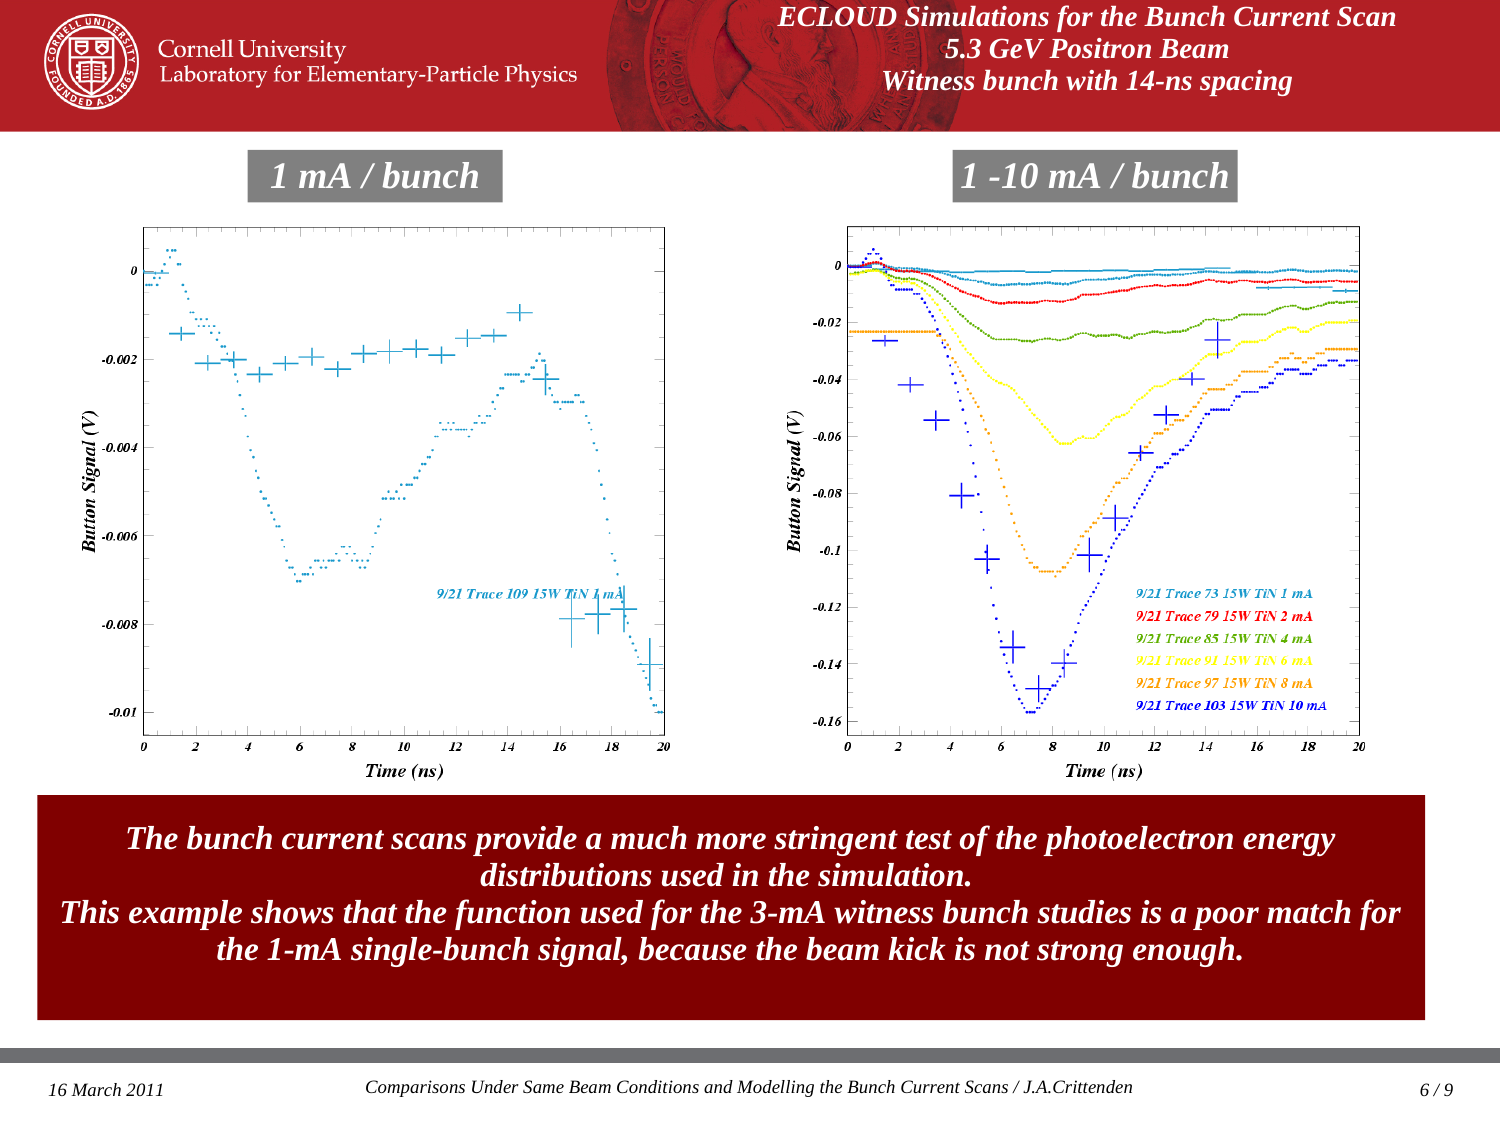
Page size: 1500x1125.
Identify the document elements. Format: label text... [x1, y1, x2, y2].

picture [75, 221, 676, 788]
text_box 1 -10 mA / bunch [952, 149, 1238, 203]
text_box 1 mA / bunch [247, 149, 503, 203]
picture [780, 221, 1381, 788]
picture [0, 0, 674, 132]
text_box ECLOUD Simulations for the Bunch Current Scan 5.3 GeV Positron Beam Witness bunch with 14-ns spacing [674, 0, 1500, 136]
text_box The bunch current scans provide a much more stringent test of the photoelectron energy distributions used in the simulation. This example shows that the function used for the 3-mA witness bunch studies is a poor match for the 1-mA single-bunch signal, because the beam kick is not strong enough. [37, 795, 1426, 1021]
